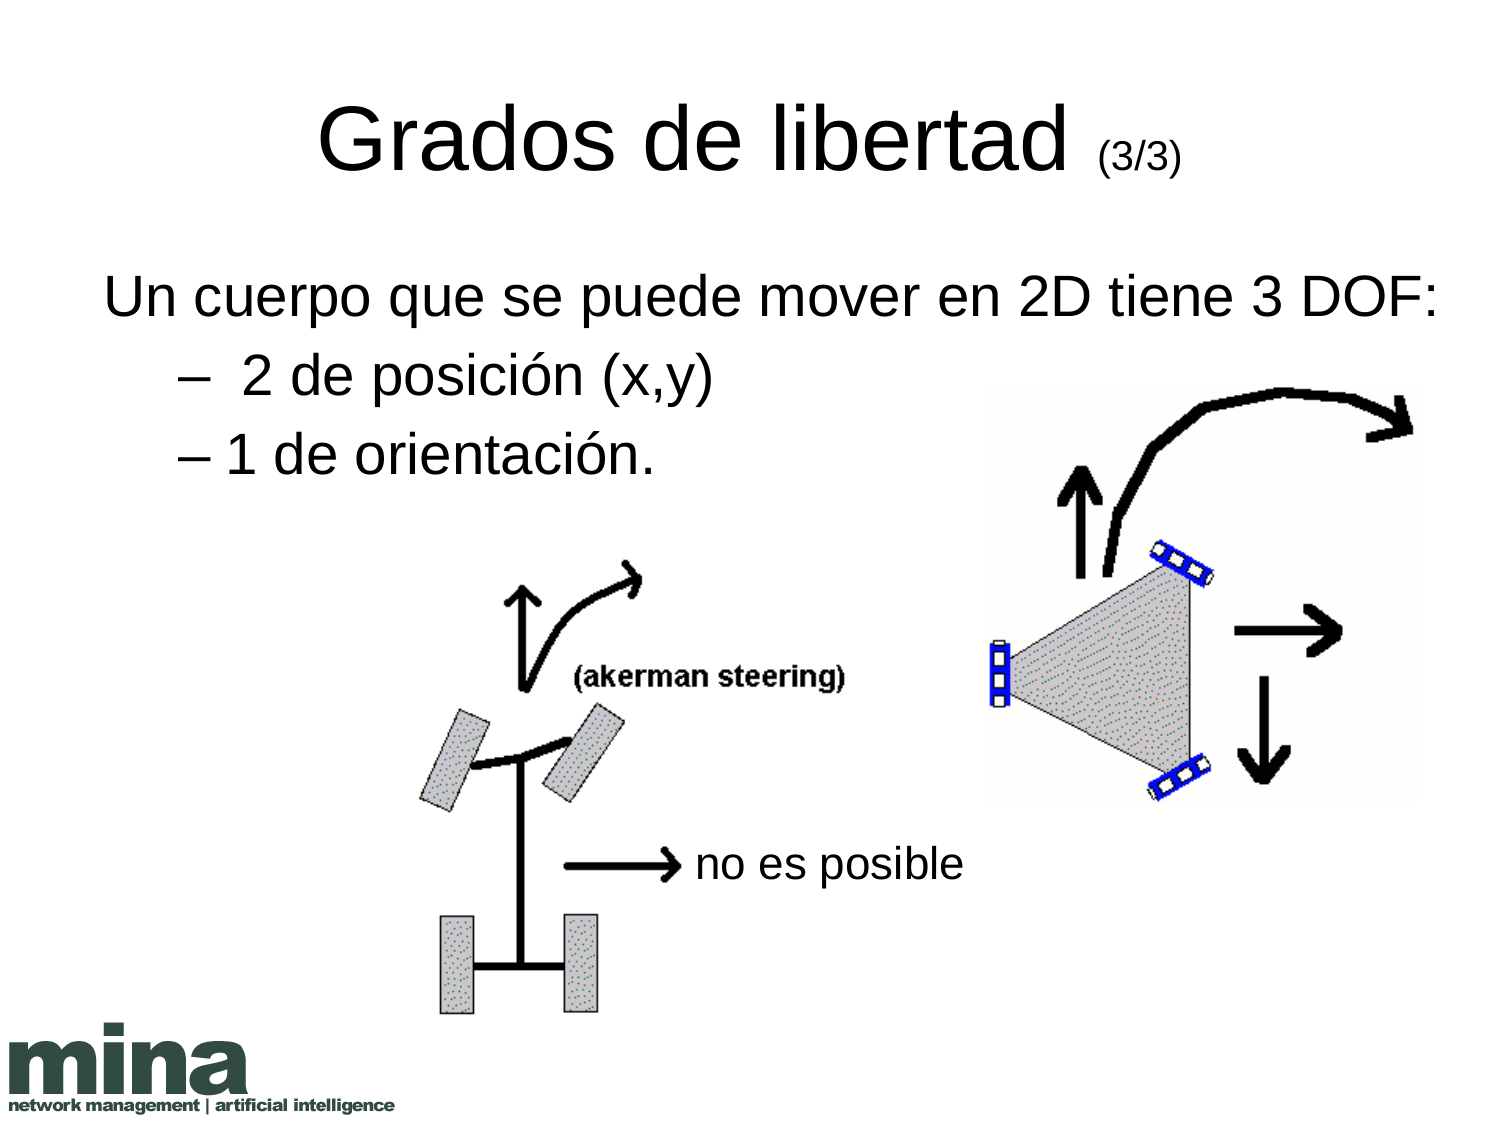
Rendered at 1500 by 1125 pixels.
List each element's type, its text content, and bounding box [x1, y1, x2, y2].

picture [0, 1016, 402, 1119]
title Grados de libertad (3/3) [75, 45, 1426, 233]
picture [404, 532, 857, 1016]
list Un cuerpo que se puede mover en 2D tiene 3 DOF: 2 de posición (x,y) 1 de orientación. [88, 261, 1477, 1004]
text_box no es posible [694, 838, 969, 904]
picture [987, 383, 1418, 805]
